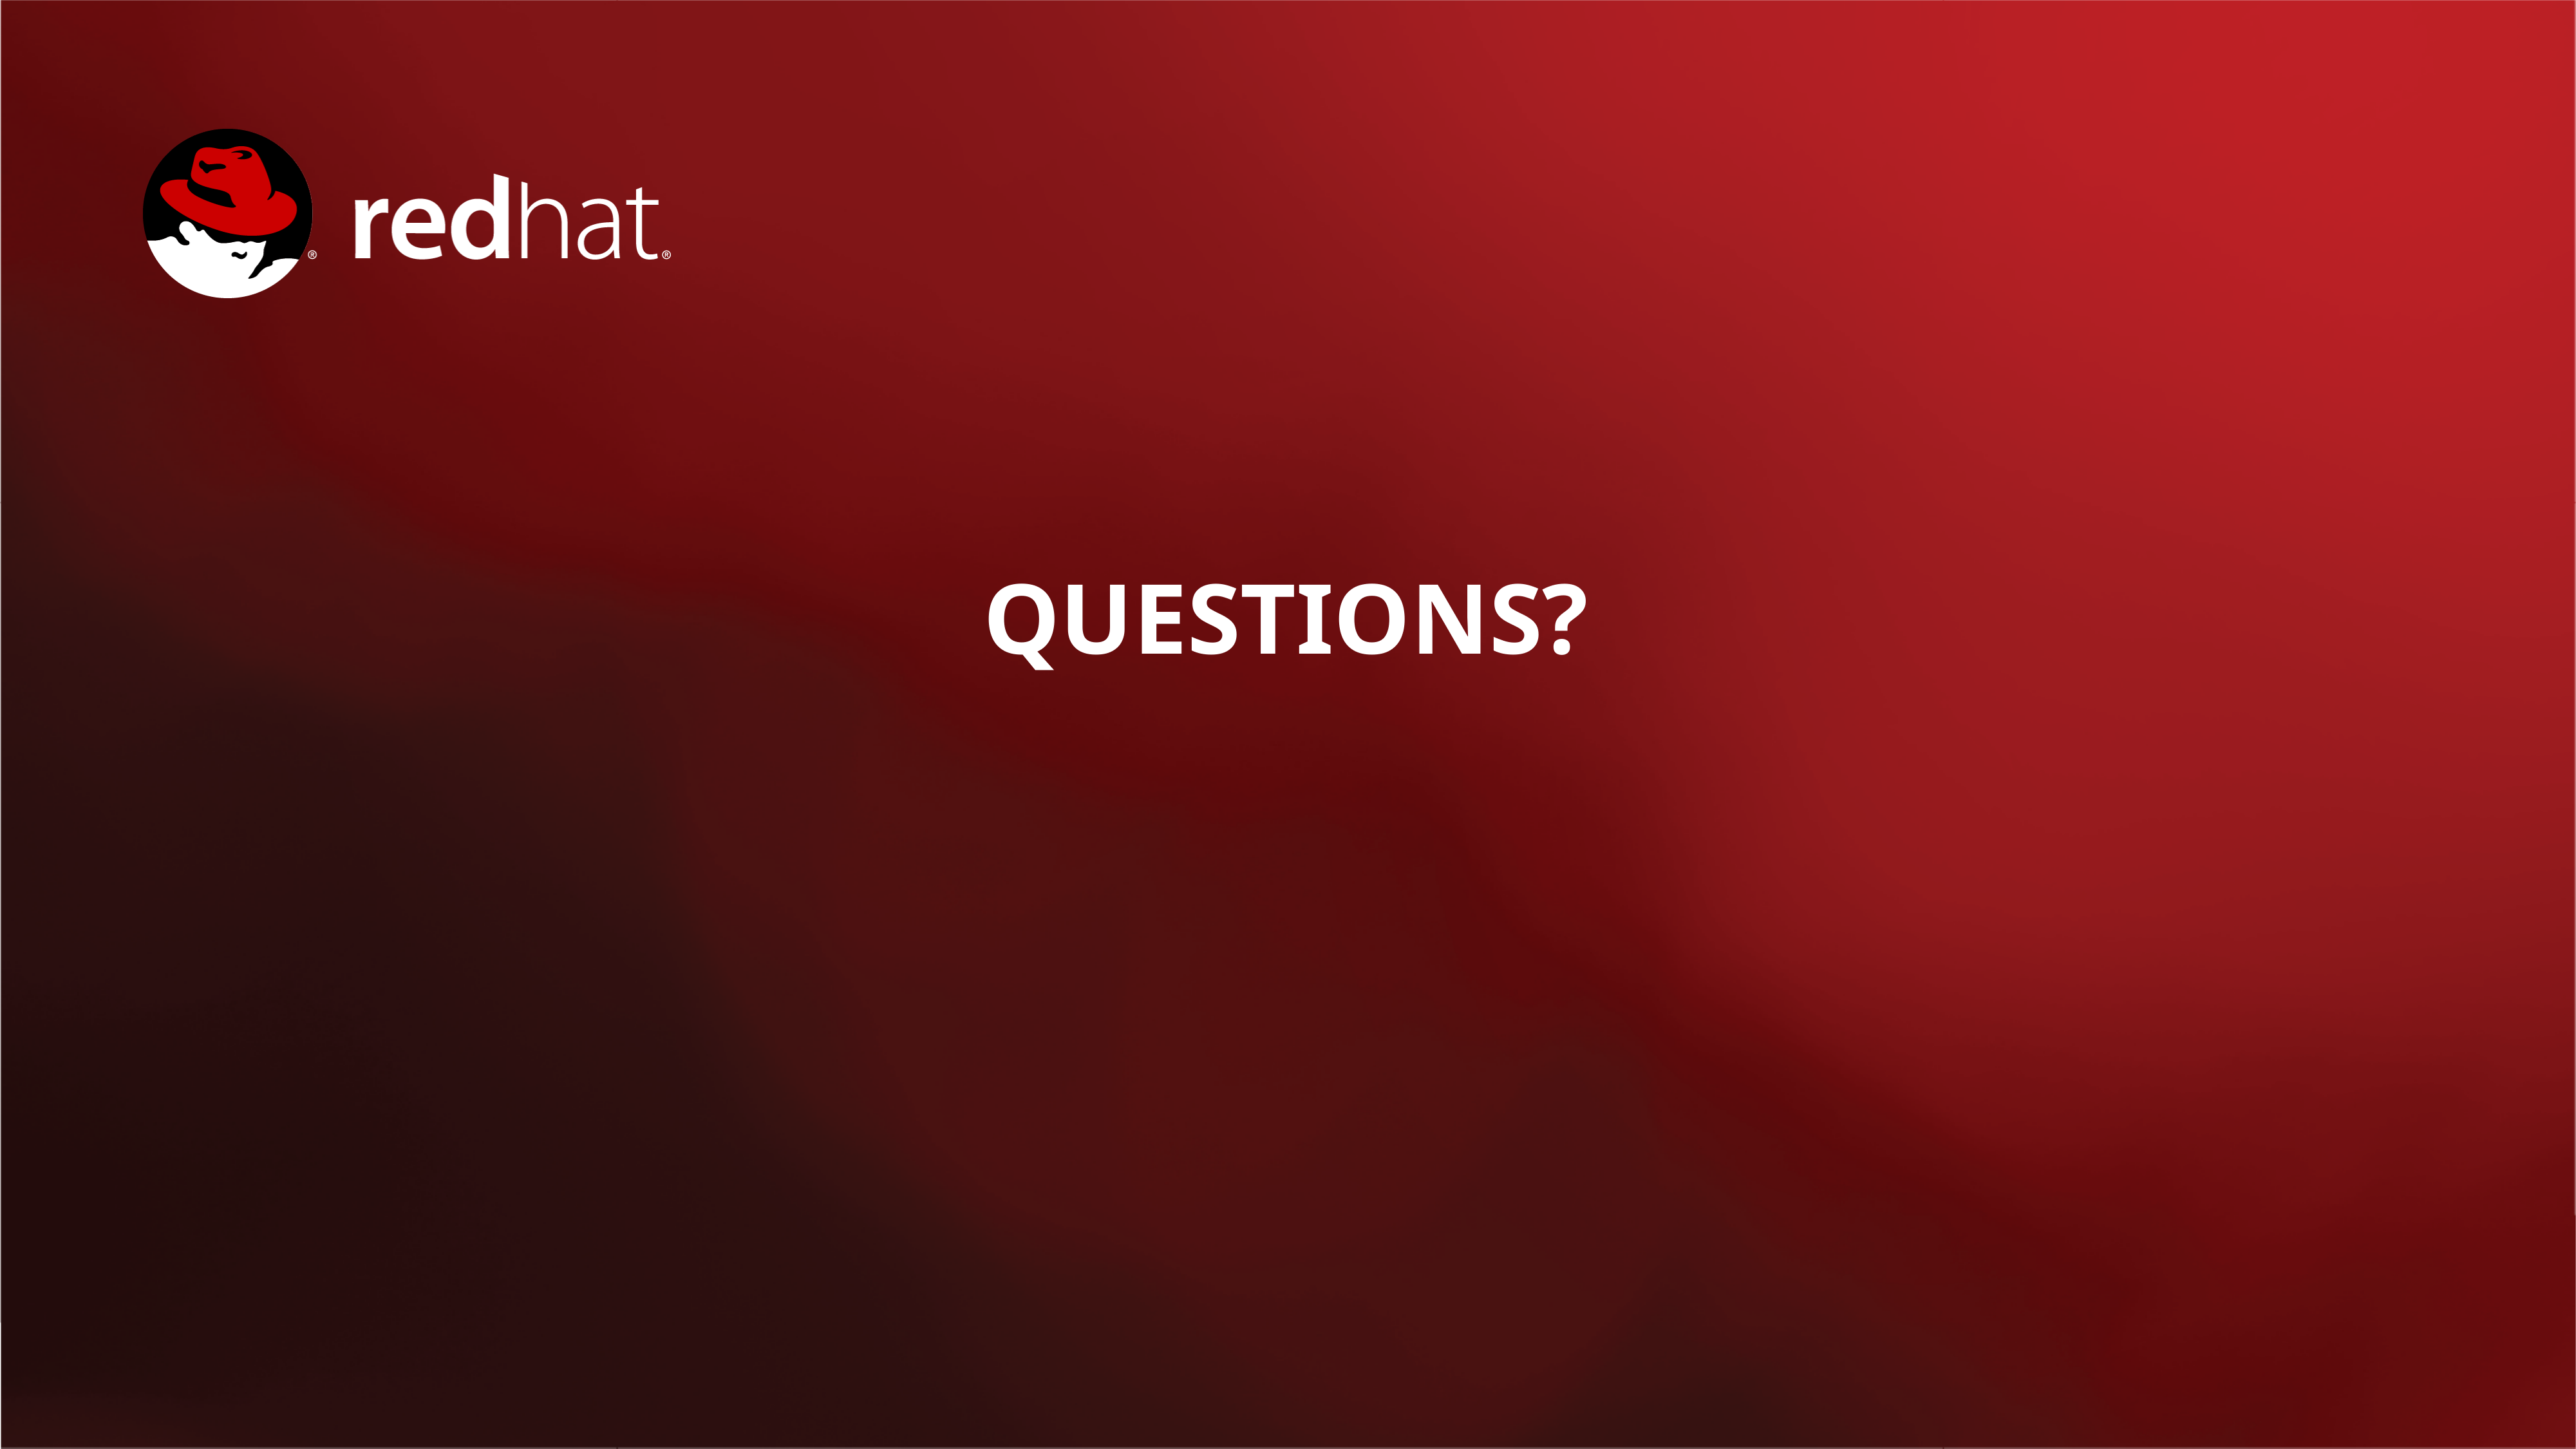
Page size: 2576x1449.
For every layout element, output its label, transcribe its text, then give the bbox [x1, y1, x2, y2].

picture [0, 0, 2576, 1449]
title QUESTIONS? [127, 532, 2445, 862]
